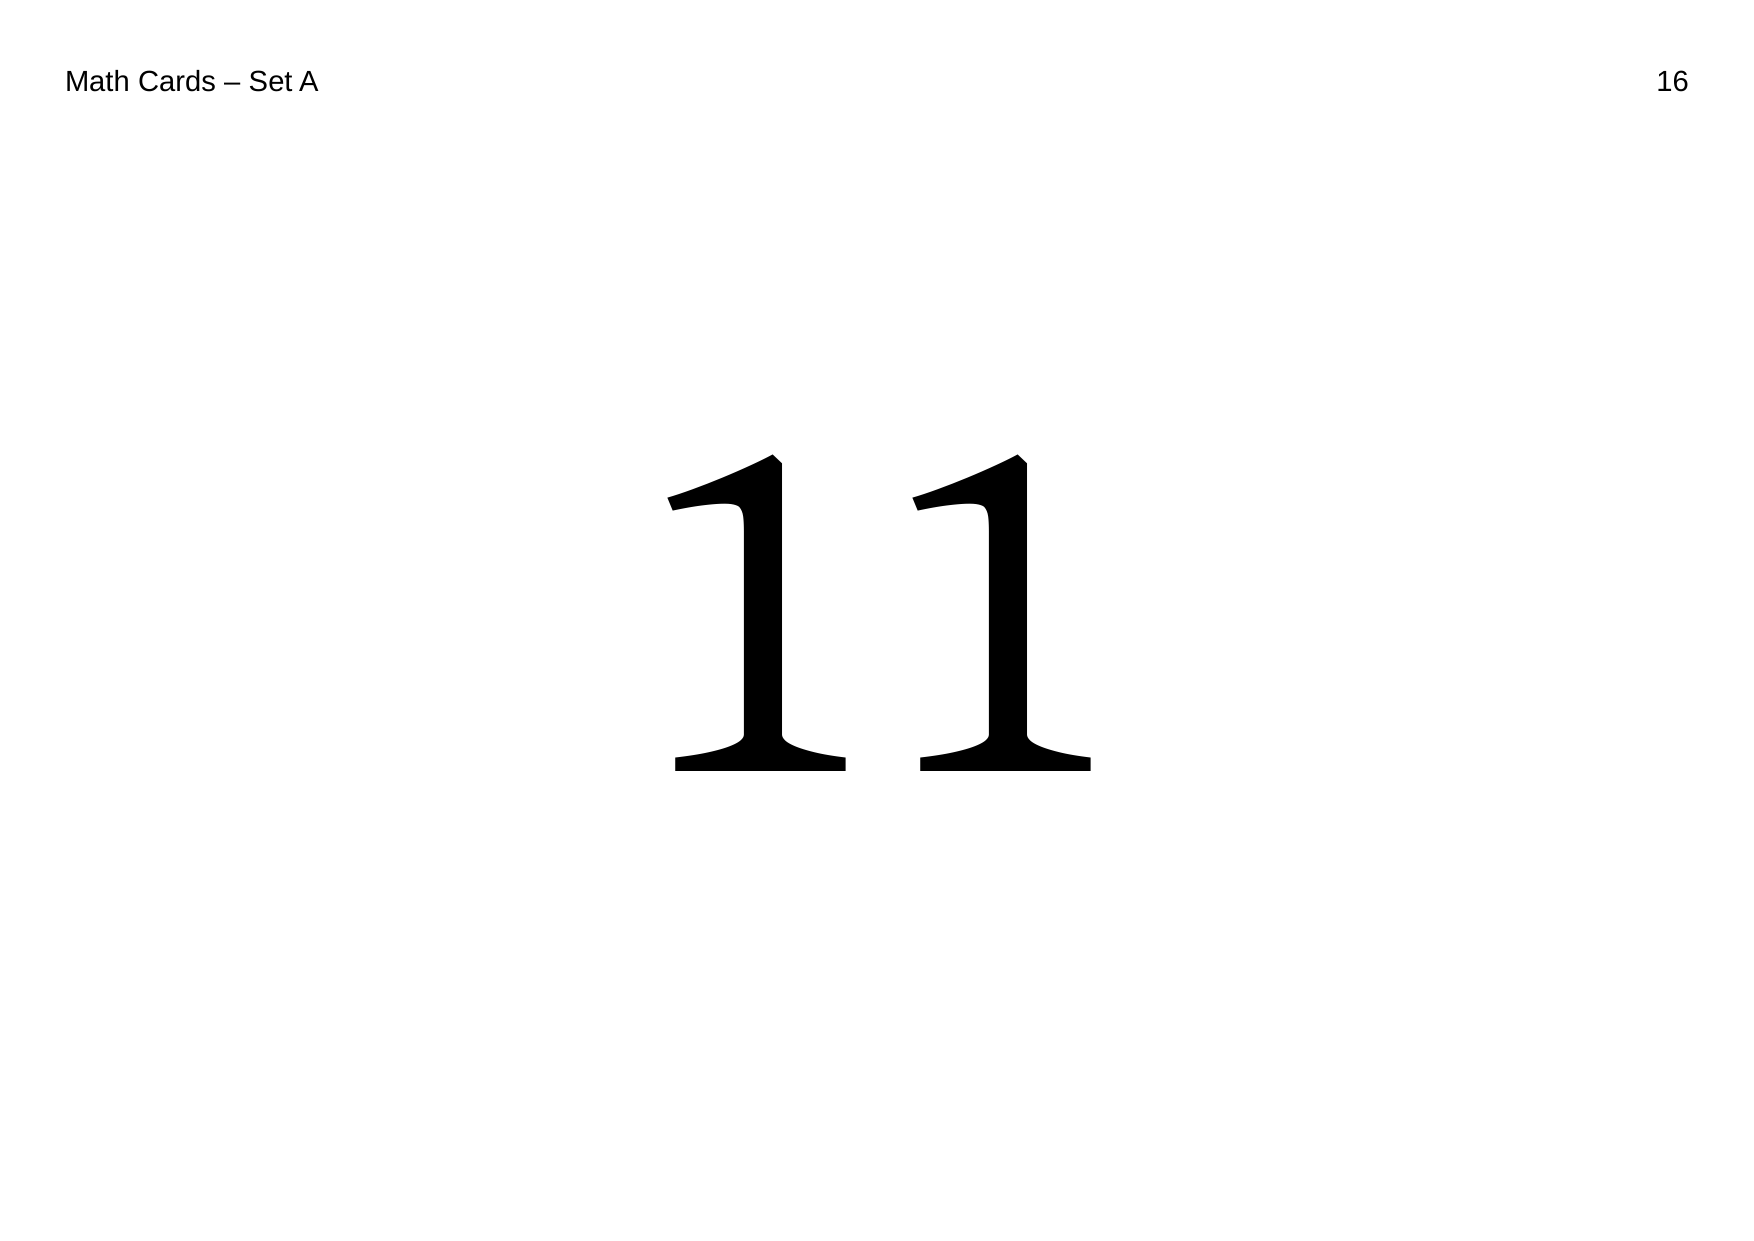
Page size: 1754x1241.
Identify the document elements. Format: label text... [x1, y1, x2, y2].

text_box 16 [1650, 59, 1695, 104]
text_box Math Cards – Set A [59, 59, 326, 104]
text_box 11 [626, 318, 1128, 922]
